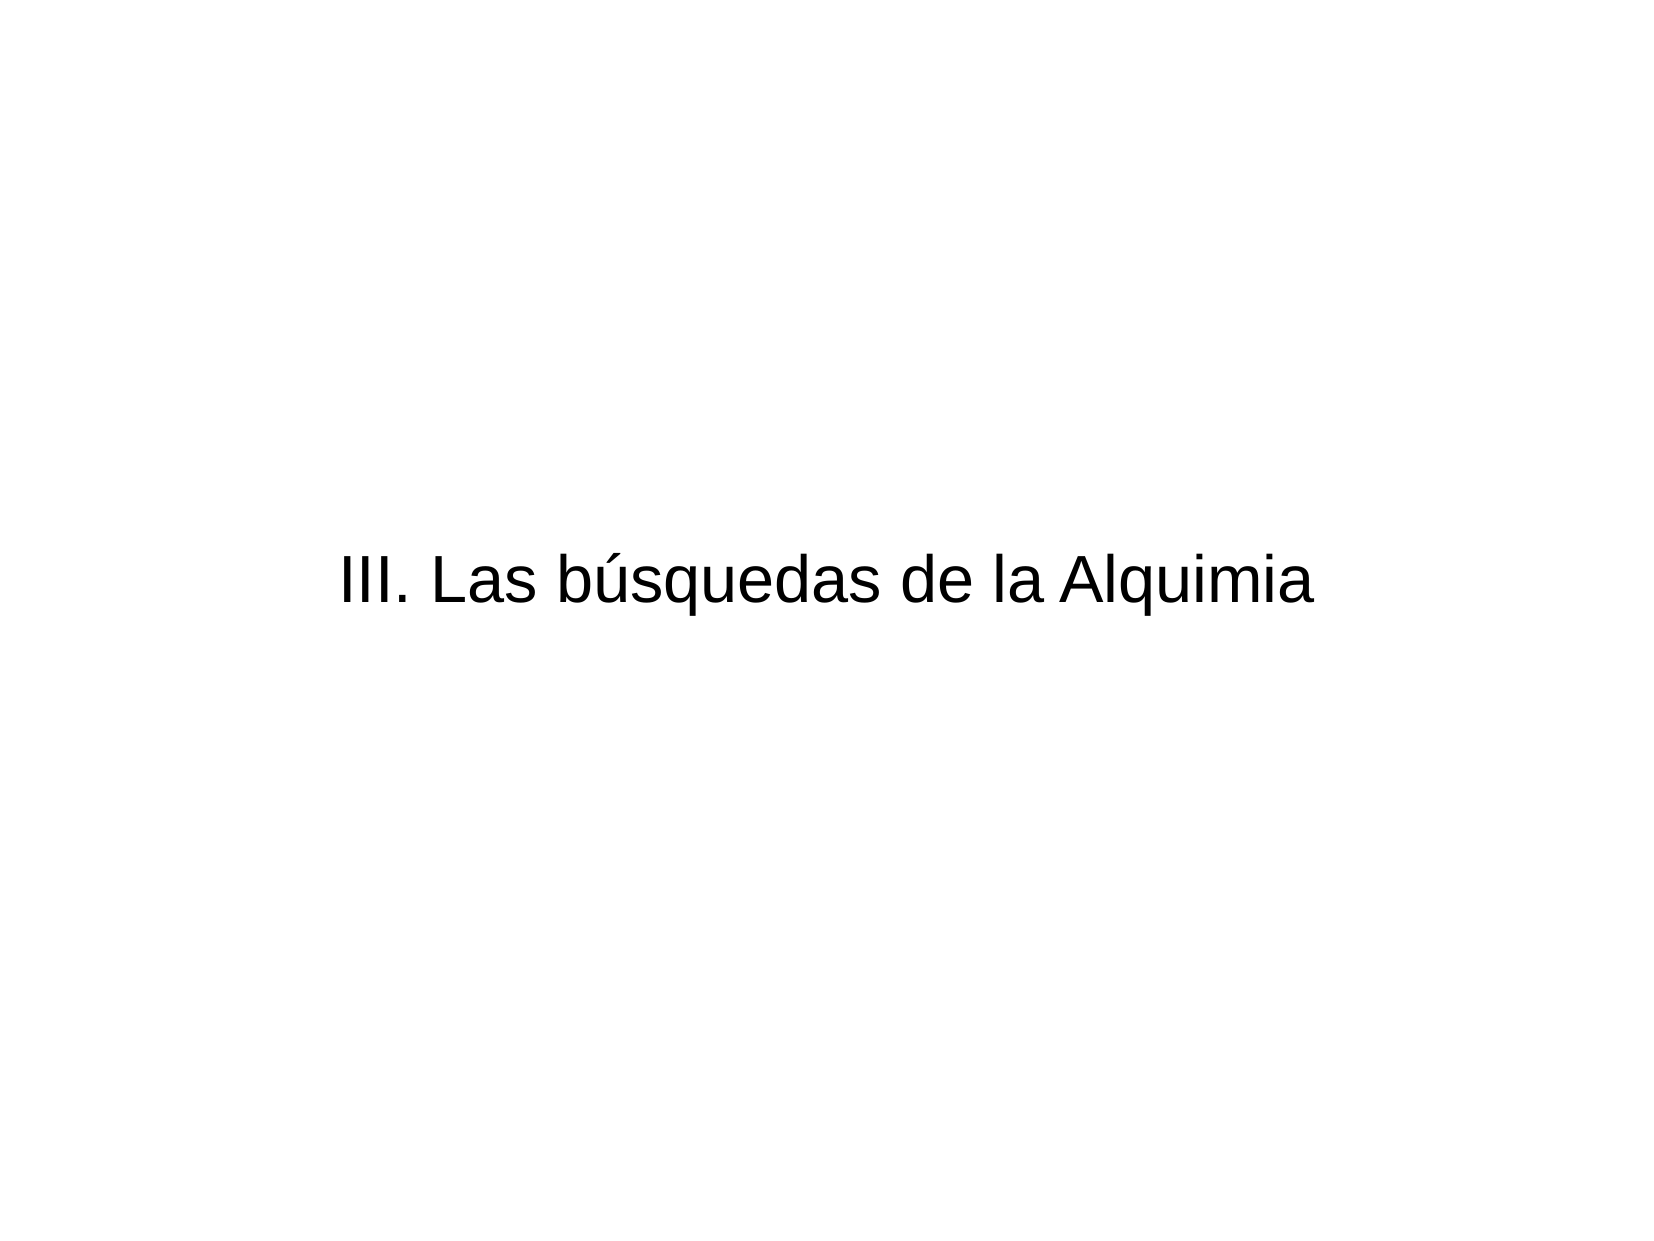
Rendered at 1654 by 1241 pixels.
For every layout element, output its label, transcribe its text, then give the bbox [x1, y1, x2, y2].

subtitle III. Las búsquedas de la Alquimia [82, 56, 1571, 1102]
